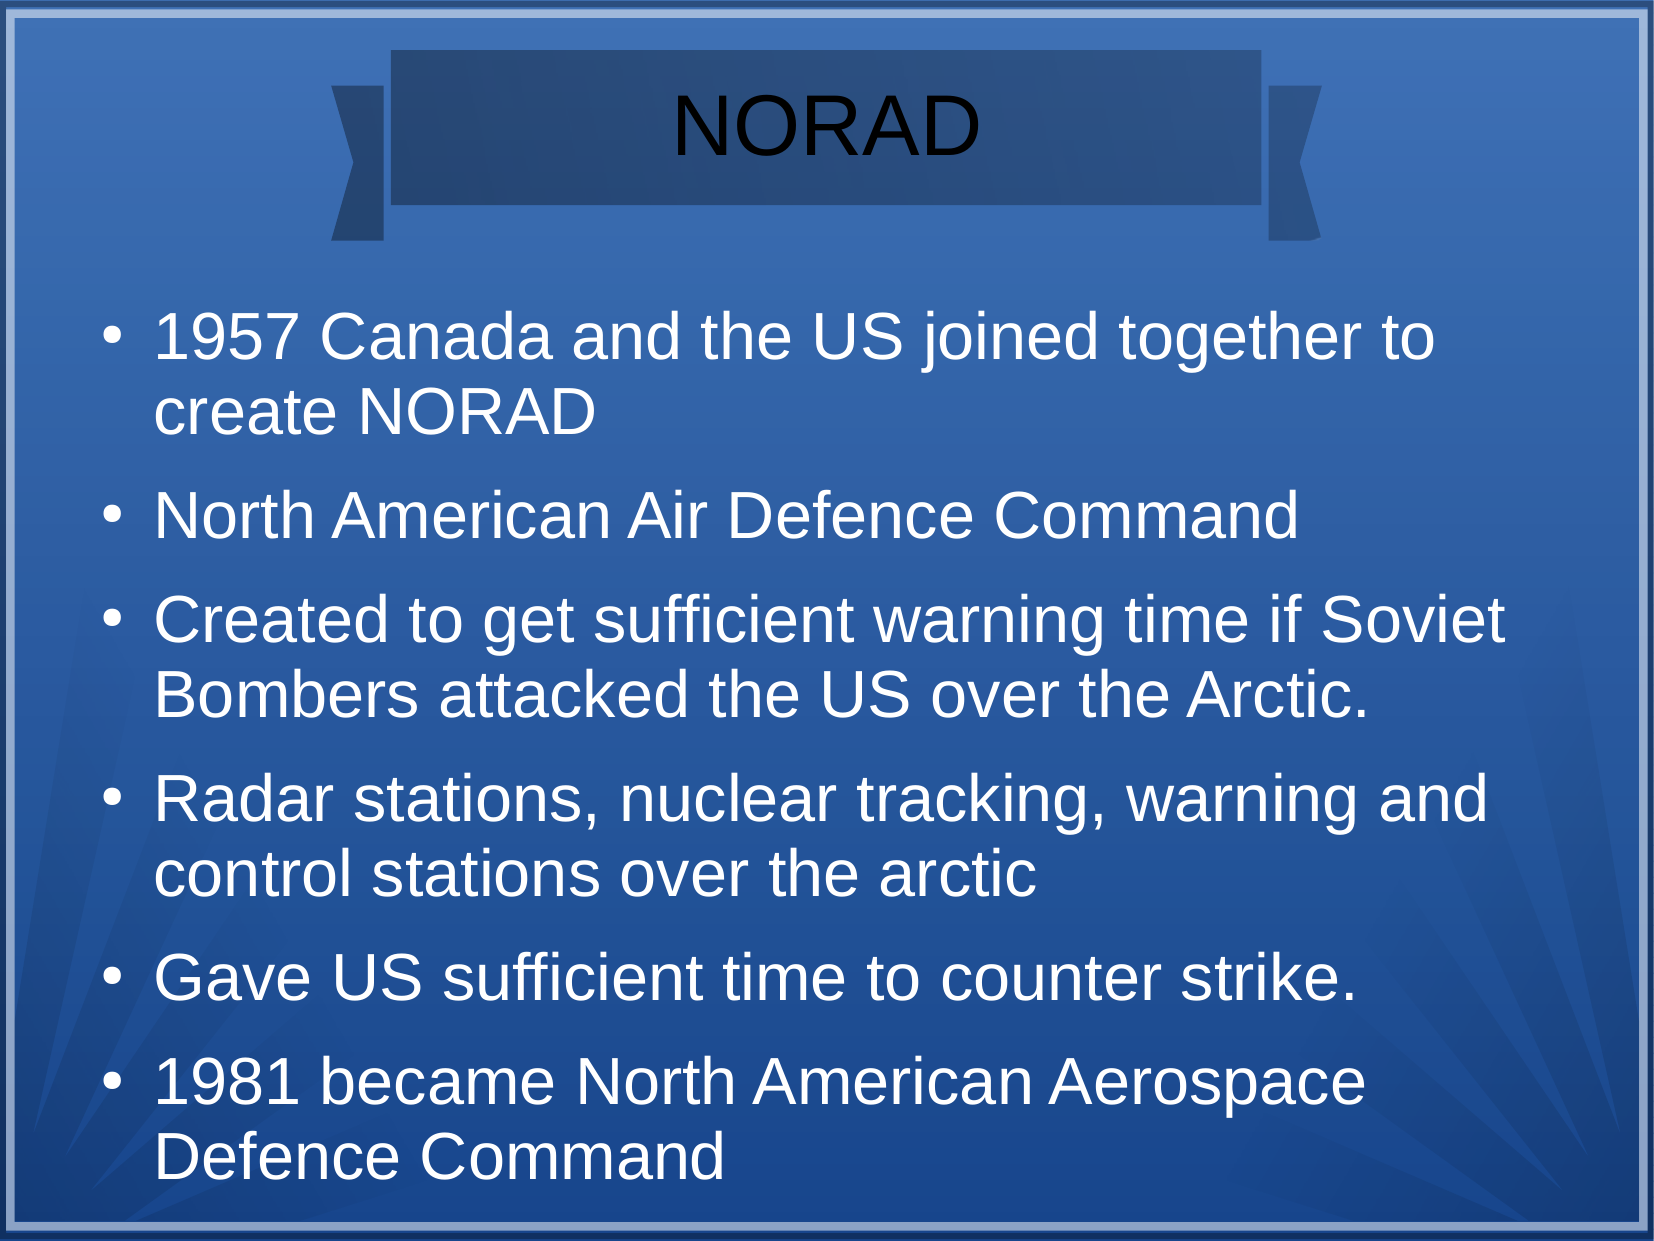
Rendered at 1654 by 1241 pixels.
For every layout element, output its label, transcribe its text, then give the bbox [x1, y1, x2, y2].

title NORAD [389, 47, 1264, 205]
list 1957 Canada and the US joined together to create NORAD North American Air Defence Command Created to get sufficient warning time if Soviet Bombers attacked the US over the Arctic. Radar stations, nuclear tracking, warning and control stations over the arctic Gave US sufficient time to counter strike. 1981 became North American Aerospace Defence Command [82, 299, 1571, 1241]
